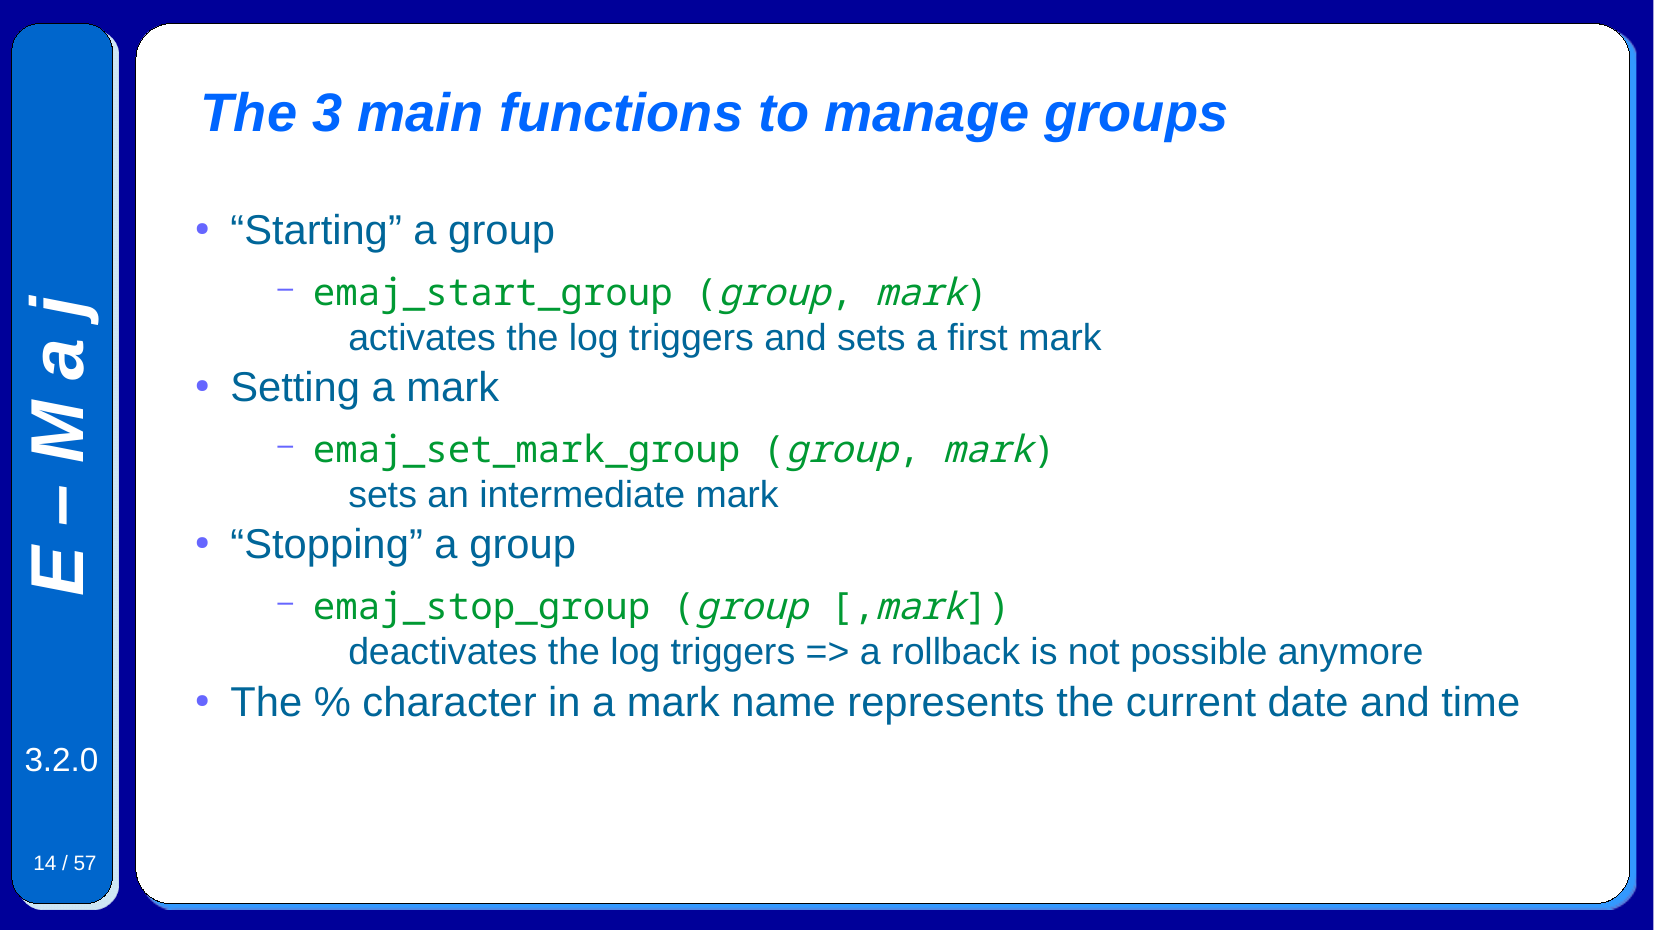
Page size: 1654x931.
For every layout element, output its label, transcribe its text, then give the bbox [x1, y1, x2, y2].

list “Starting” a group emaj_start_group (group, mark) activates the log triggers and sets a first mark Setting a mark emaj_set_mark_group (group, mark) sets an intermediate mark “Stopping” a group emaj_stop_group (group [,mark]) deactivates the log triggers => a rollback is not possible anymore The % character in a mark name represents the current date and time [177, 206, 1587, 854]
title The 3 main functions to manage groups [200, 34, 1575, 191]
